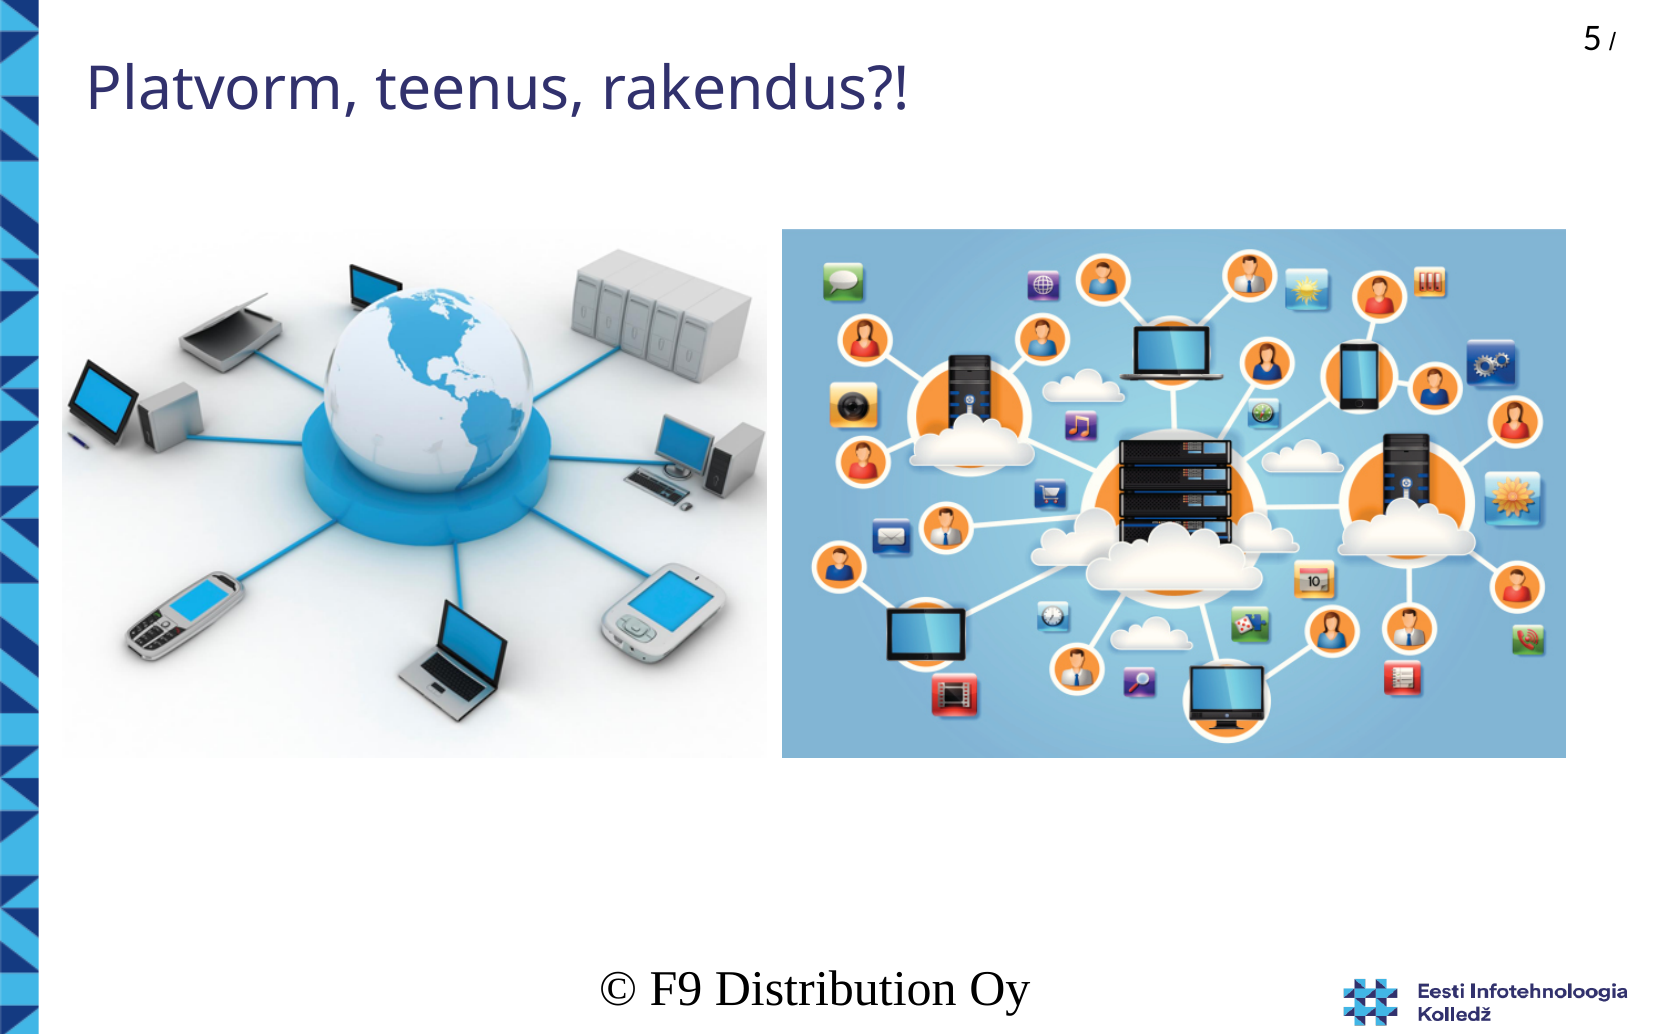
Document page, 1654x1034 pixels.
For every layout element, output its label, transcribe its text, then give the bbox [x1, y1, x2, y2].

footer © F9 Distribution Oy [584, 957, 1108, 1013]
picture [62, 229, 767, 758]
picture [782, 229, 1566, 758]
title Platvorm, teenus, rakendus?! [70, 41, 1630, 130]
